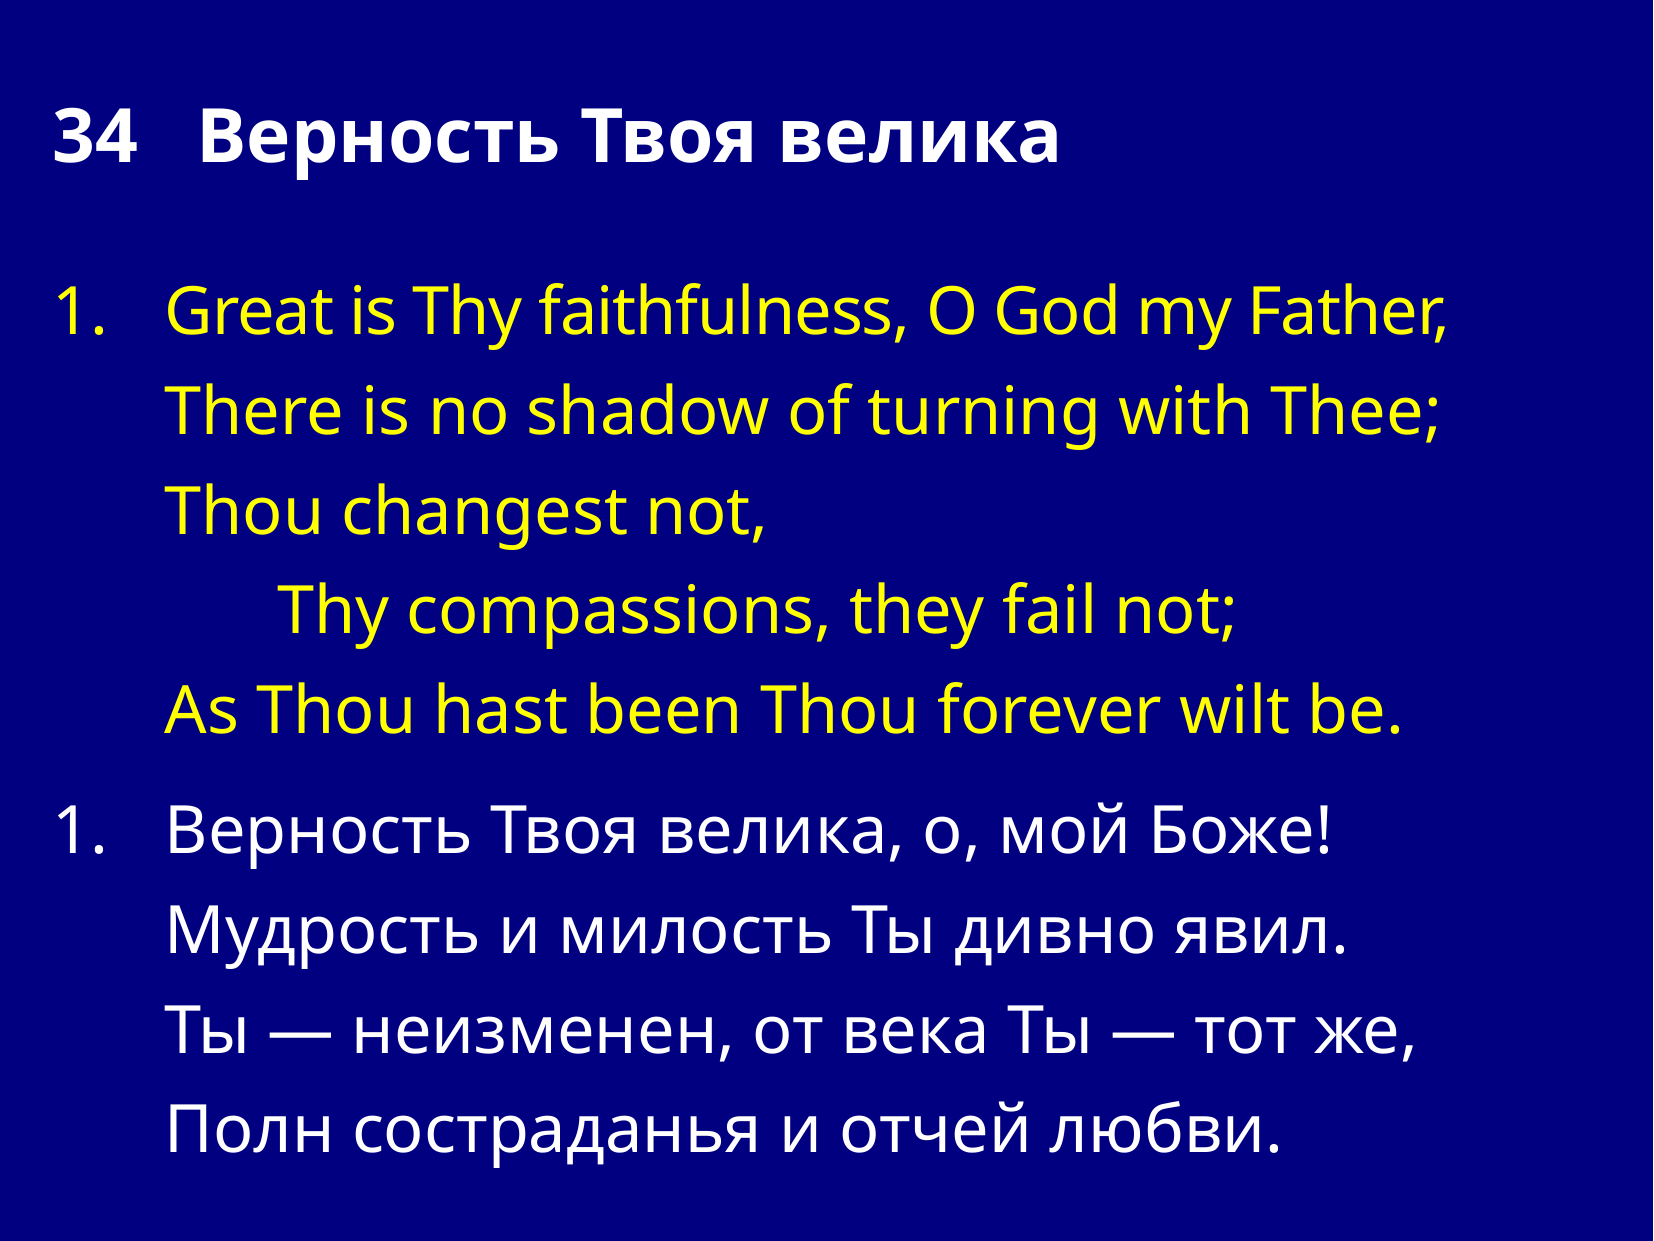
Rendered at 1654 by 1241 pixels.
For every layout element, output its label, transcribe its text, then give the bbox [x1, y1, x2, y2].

text_box 34 Верность Твоя велика [37, 75, 1538, 188]
text_box 1. Верность Твоя велика, о, мой Боже! Мудрость и милость Ты дивно явил. Ты — неизменен, от века Ты — тот же, Полн состраданья и отчей любви. [37, 675, 1653, 1163]
text_box 1. Great is Thy faithfulness, O God my Father, There is no shadow of turning with Thee; Thou changest not, Thy compassions, they fail not; As Thou hast been Thou forever wilt be. [37, 56, 1653, 675]
